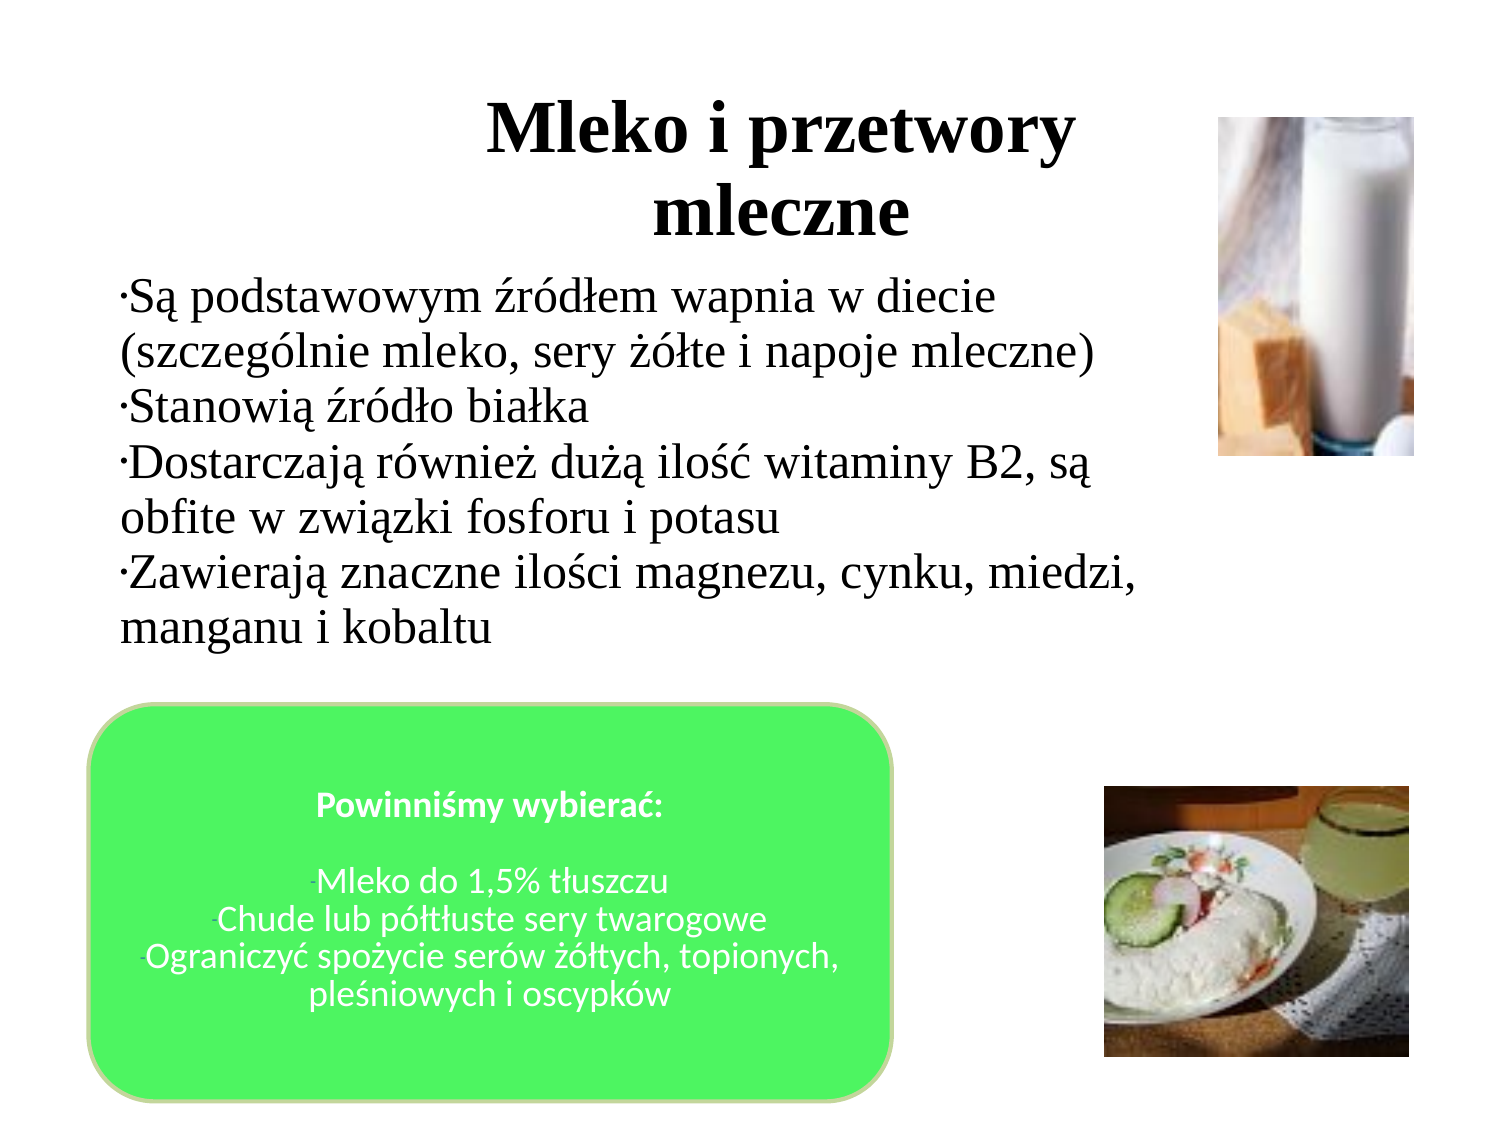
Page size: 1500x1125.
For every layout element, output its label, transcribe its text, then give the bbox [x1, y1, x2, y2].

text_box Są podstawowym źródłem wapnia w diecie (szczególnie mleko, sery żółte i napoje mleczne) Stanowią źródło białka Dostarczają również dużą ilość witaminy B2, są obfite w związki fosforu i potasu Zawierają znaczne ilości magnezu, cynku, miedzi, manganu i kobaltu [105, 222, 1169, 1084]
text_box Mleko i przetwory mleczne [348, 78, 1216, 273]
picture [1104, 786, 1409, 1057]
text_box Powinniśmy wybierać: Mleko do 1,5% tłuszczu Chude lub półtłuste sery twarogowe Ograniczyć spożycie serów żółtych, topionych, pleśniowych i oscypków [88, 704, 892, 1102]
picture [1218, 117, 1414, 456]
